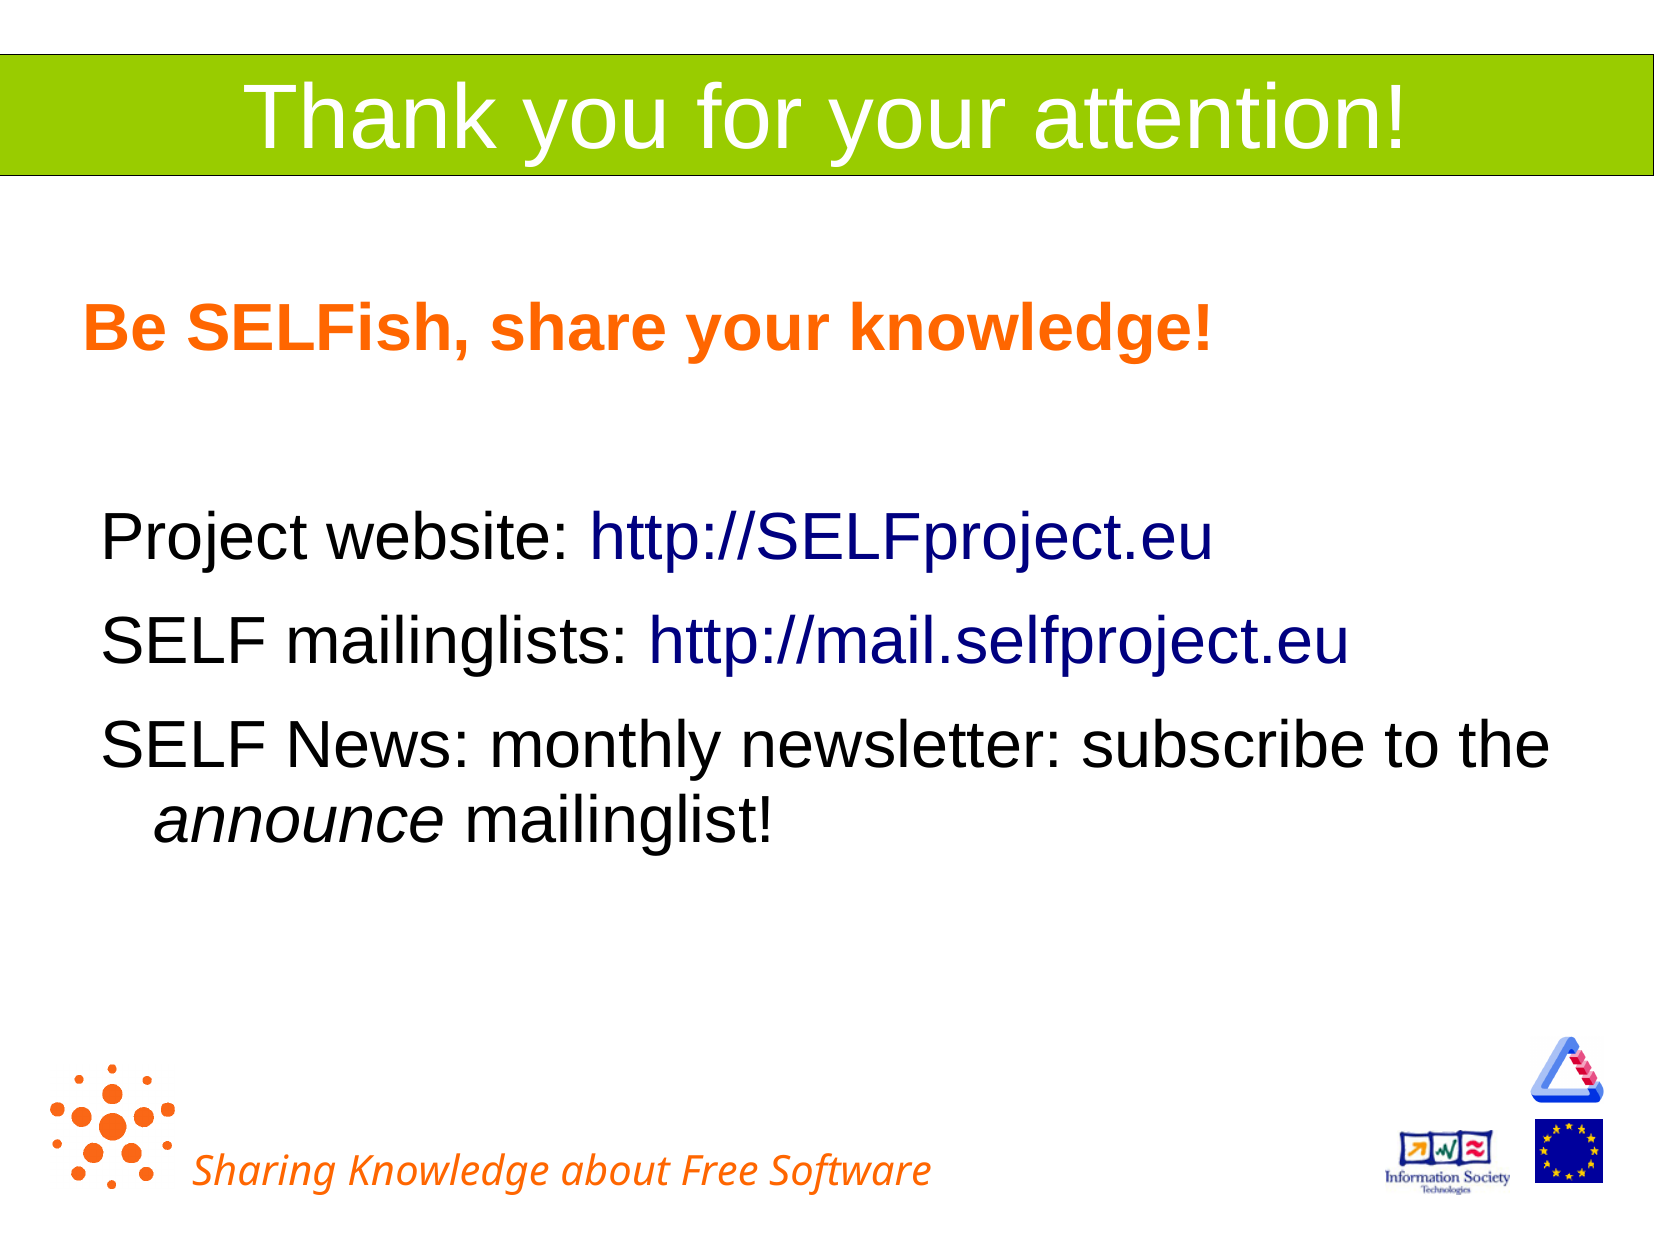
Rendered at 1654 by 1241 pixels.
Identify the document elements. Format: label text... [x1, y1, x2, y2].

picture [50, 1064, 82, 1189]
list Be SELFish, share your knowledge! Project website: http://SELFproject.eu SELF mailinglists: http://mail.selfproject.eu SELF News: monthly newsletter: subscribe to the announce mailinglist! [82, 290, 1571, 1241]
picture [1571, 1036, 1604, 1104]
title Thank you for your attention! [82, 48, 1571, 185]
picture [1571, 1119, 1603, 1183]
